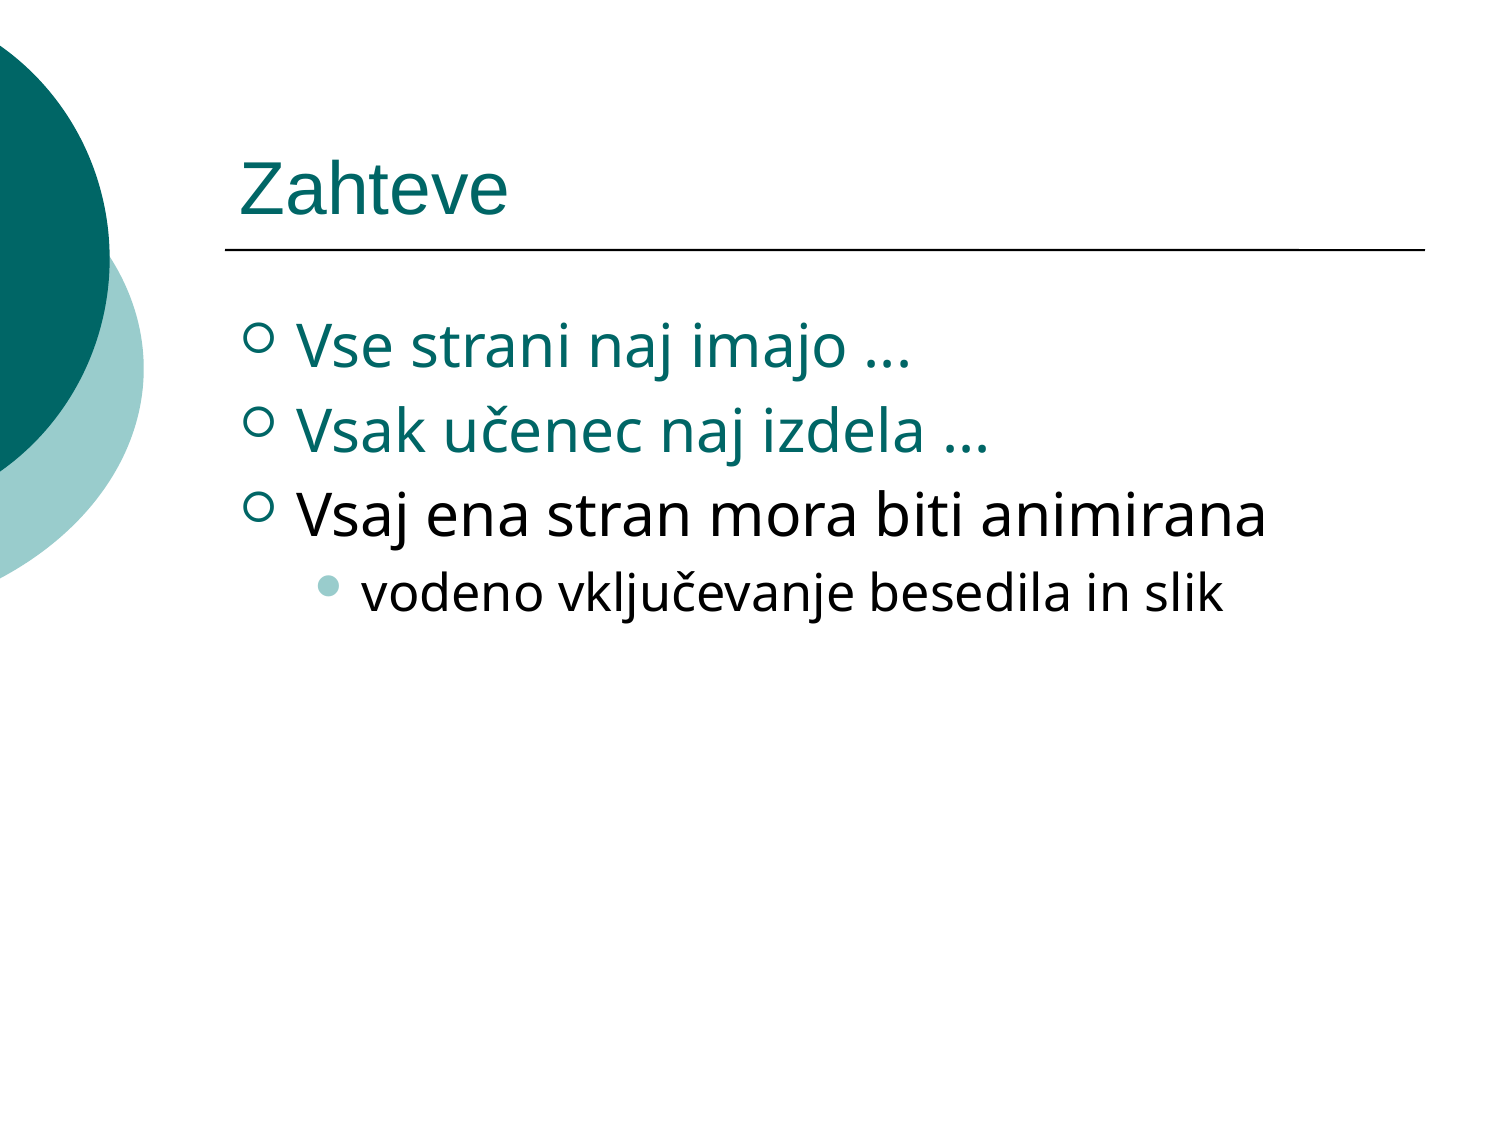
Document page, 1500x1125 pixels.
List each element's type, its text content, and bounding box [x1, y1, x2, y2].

list Vse strani naj imajo ... Vsak učenec naj izdela ... Vsaj ena stran mora biti animirana vodeno vključevanje besedila in slik [224, 299, 1392, 975]
title Zahteve [224, 49, 1425, 237]
